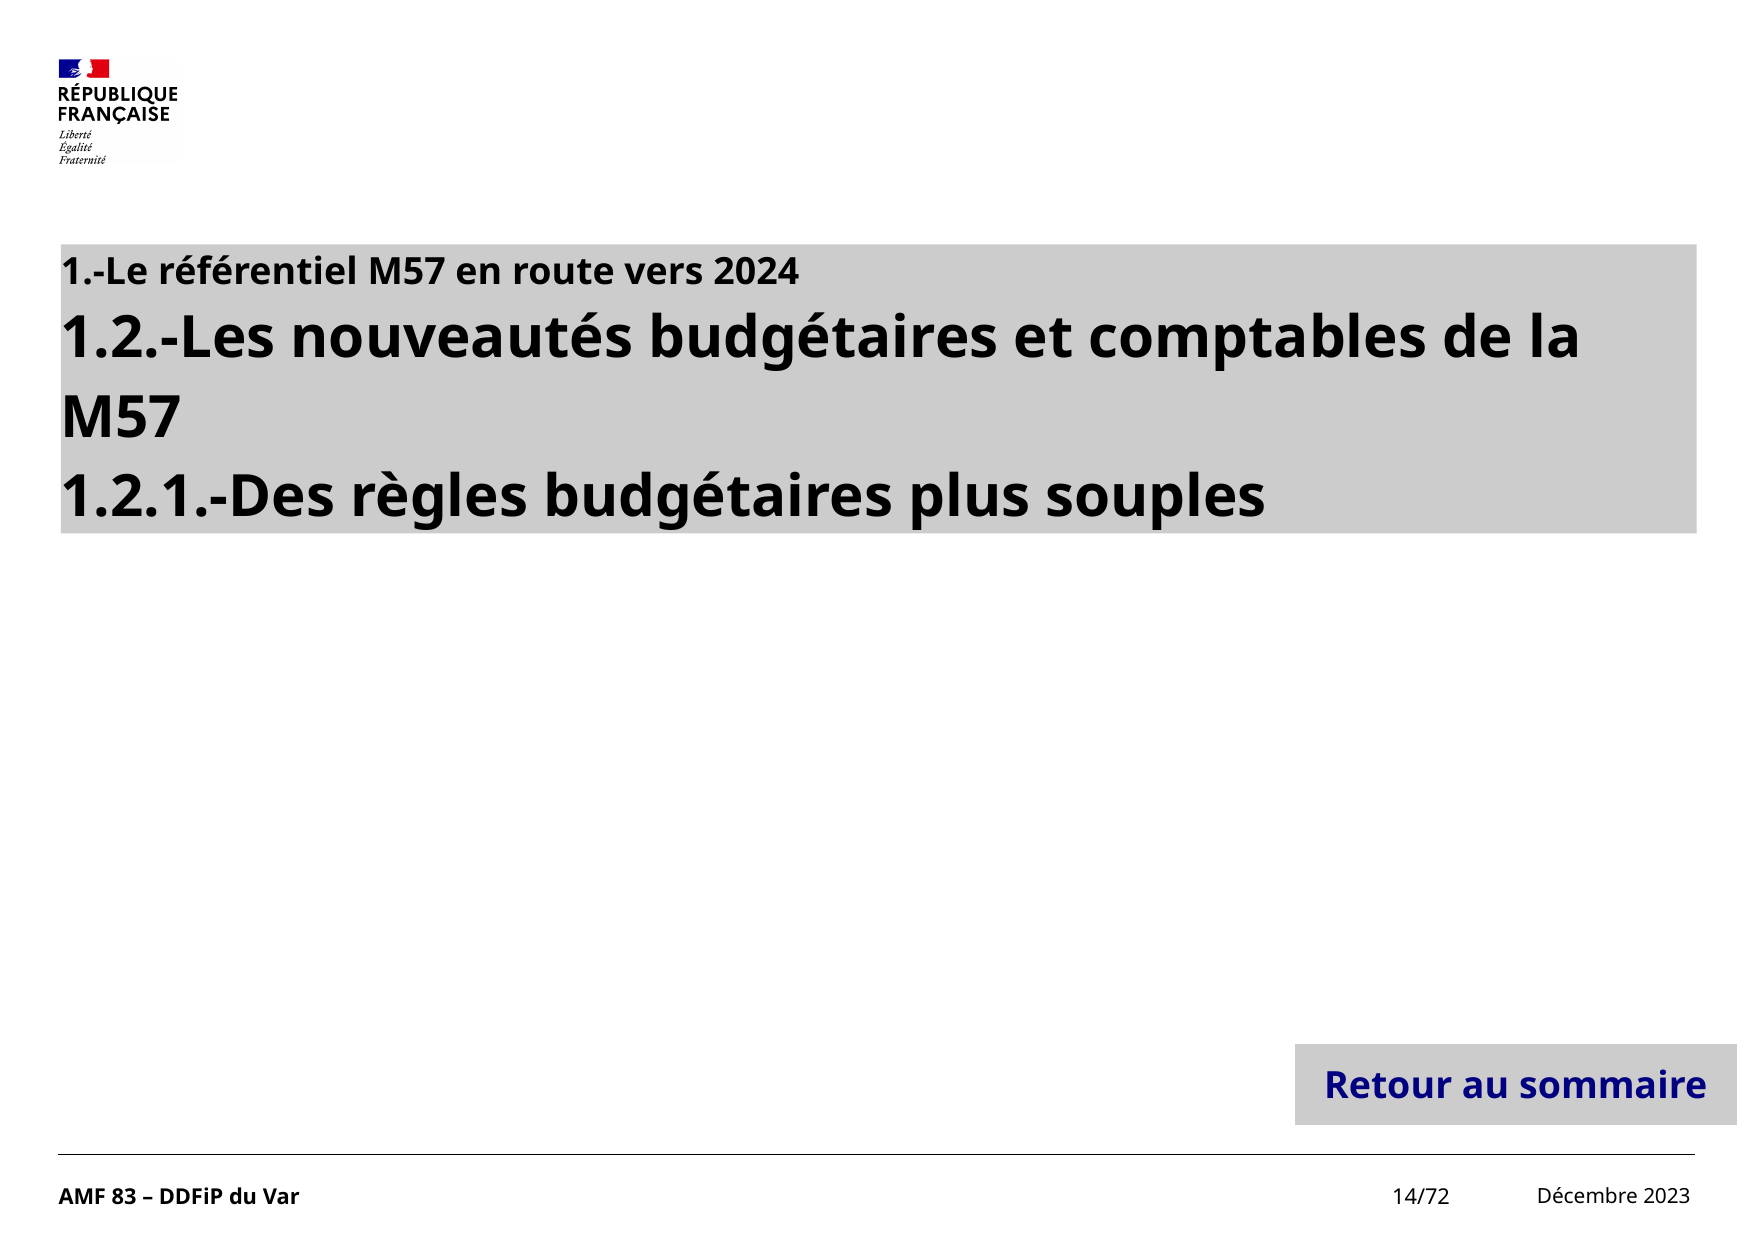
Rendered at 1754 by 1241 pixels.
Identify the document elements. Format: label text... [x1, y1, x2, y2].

text_box Retour au sommaire [1295, 1044, 1737, 1125]
text_box 1.-Le référentiel M57 en route vers 2024 1.2.-Les nouveautés budgétaires et comptables de la M57 1.2.1.-Des règles budgétaires plus souples [60, 244, 1697, 433]
picture [58, 58, 178, 164]
